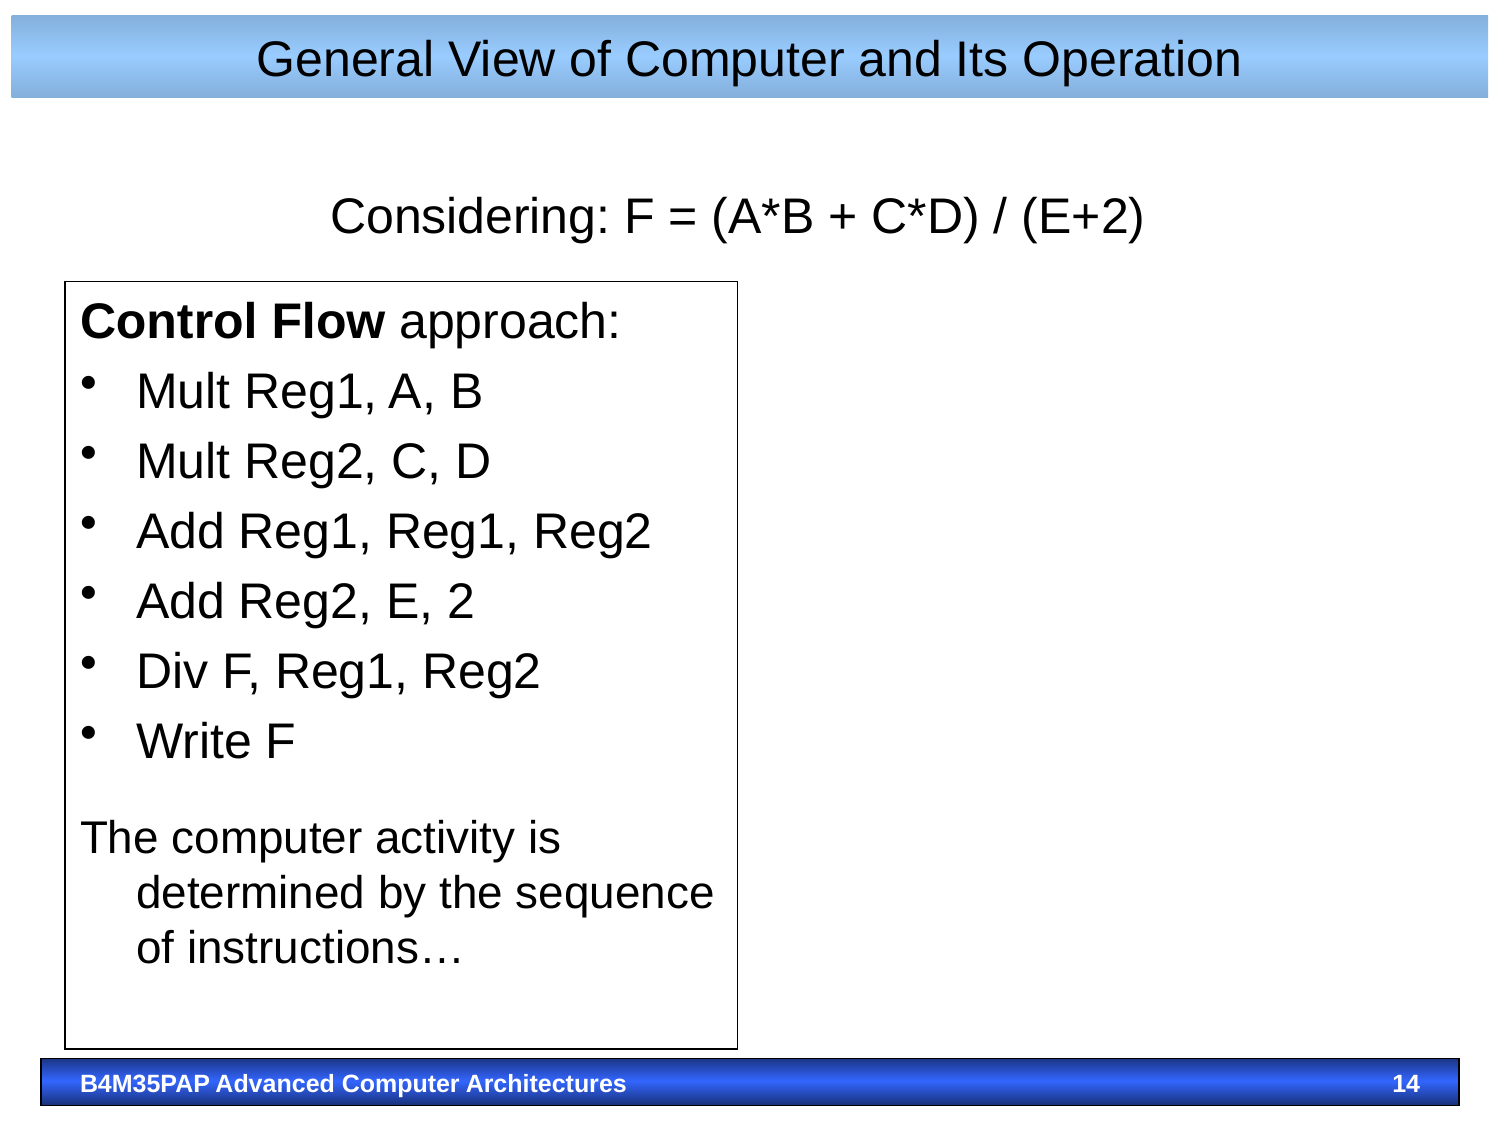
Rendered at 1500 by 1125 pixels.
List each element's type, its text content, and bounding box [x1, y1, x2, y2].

title General View of Computer and Its Operation [11, 15, 1489, 98]
text_box Considering: F = (A*B + C*D) / (E+2) [58, 175, 1418, 251]
text_box Control Flow approach: Mult Reg1, A, B Mult Reg2, C, D Add Reg1, Reg1, Reg2 Add Reg2, E, 2 Div F, Reg1, Reg2 Write F The computer activity is determined by the sequence of instructions… [64, 281, 738, 1049]
